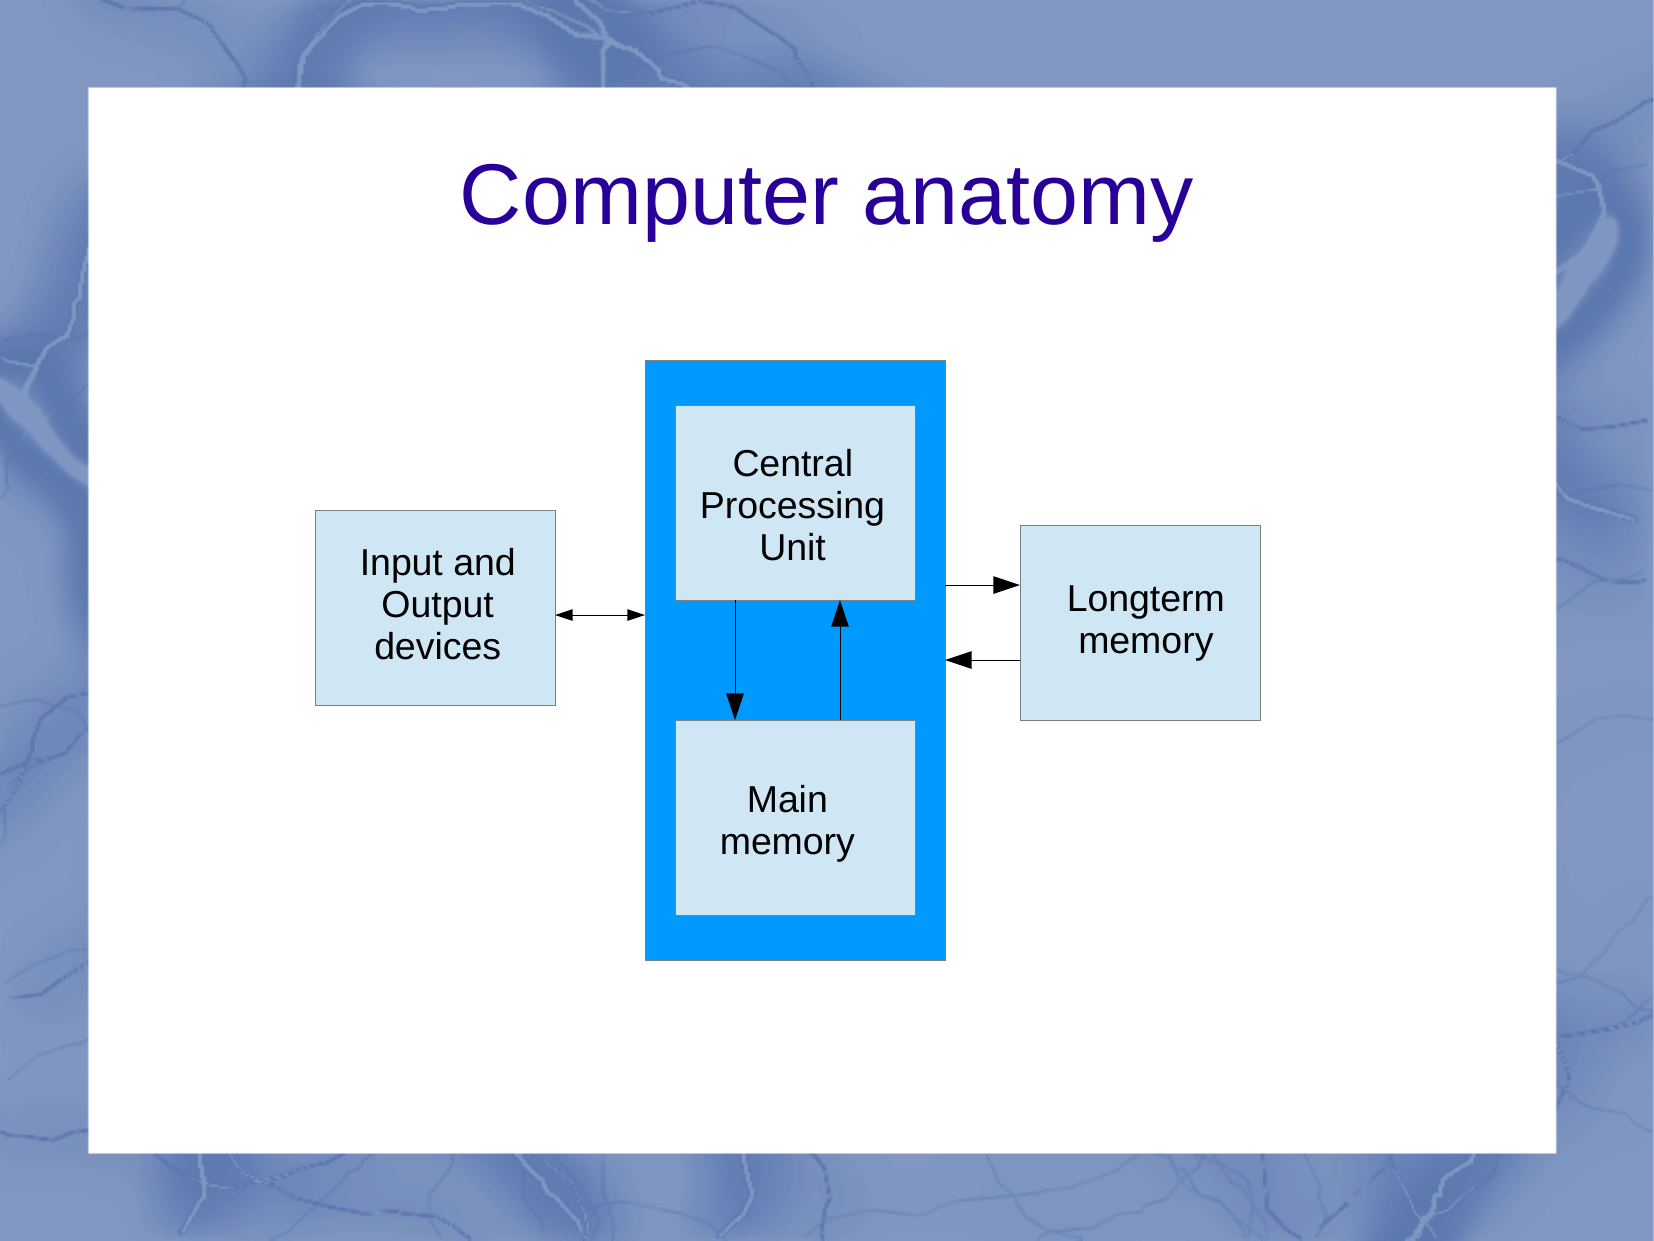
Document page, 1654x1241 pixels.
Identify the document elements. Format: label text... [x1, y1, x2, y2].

text_box [645, 360, 946, 961]
text_box [315, 510, 556, 706]
text_box Main memory [705, 771, 870, 871]
text_box Input and Output devices [345, 534, 531, 676]
text_box [1020, 525, 1261, 721]
text_box Central Processing Unit [685, 435, 901, 576]
title Computer anatomy [118, 90, 1536, 298]
picture [0, 0, 1654, 1241]
text_box Longterm memory [1052, 570, 1240, 669]
